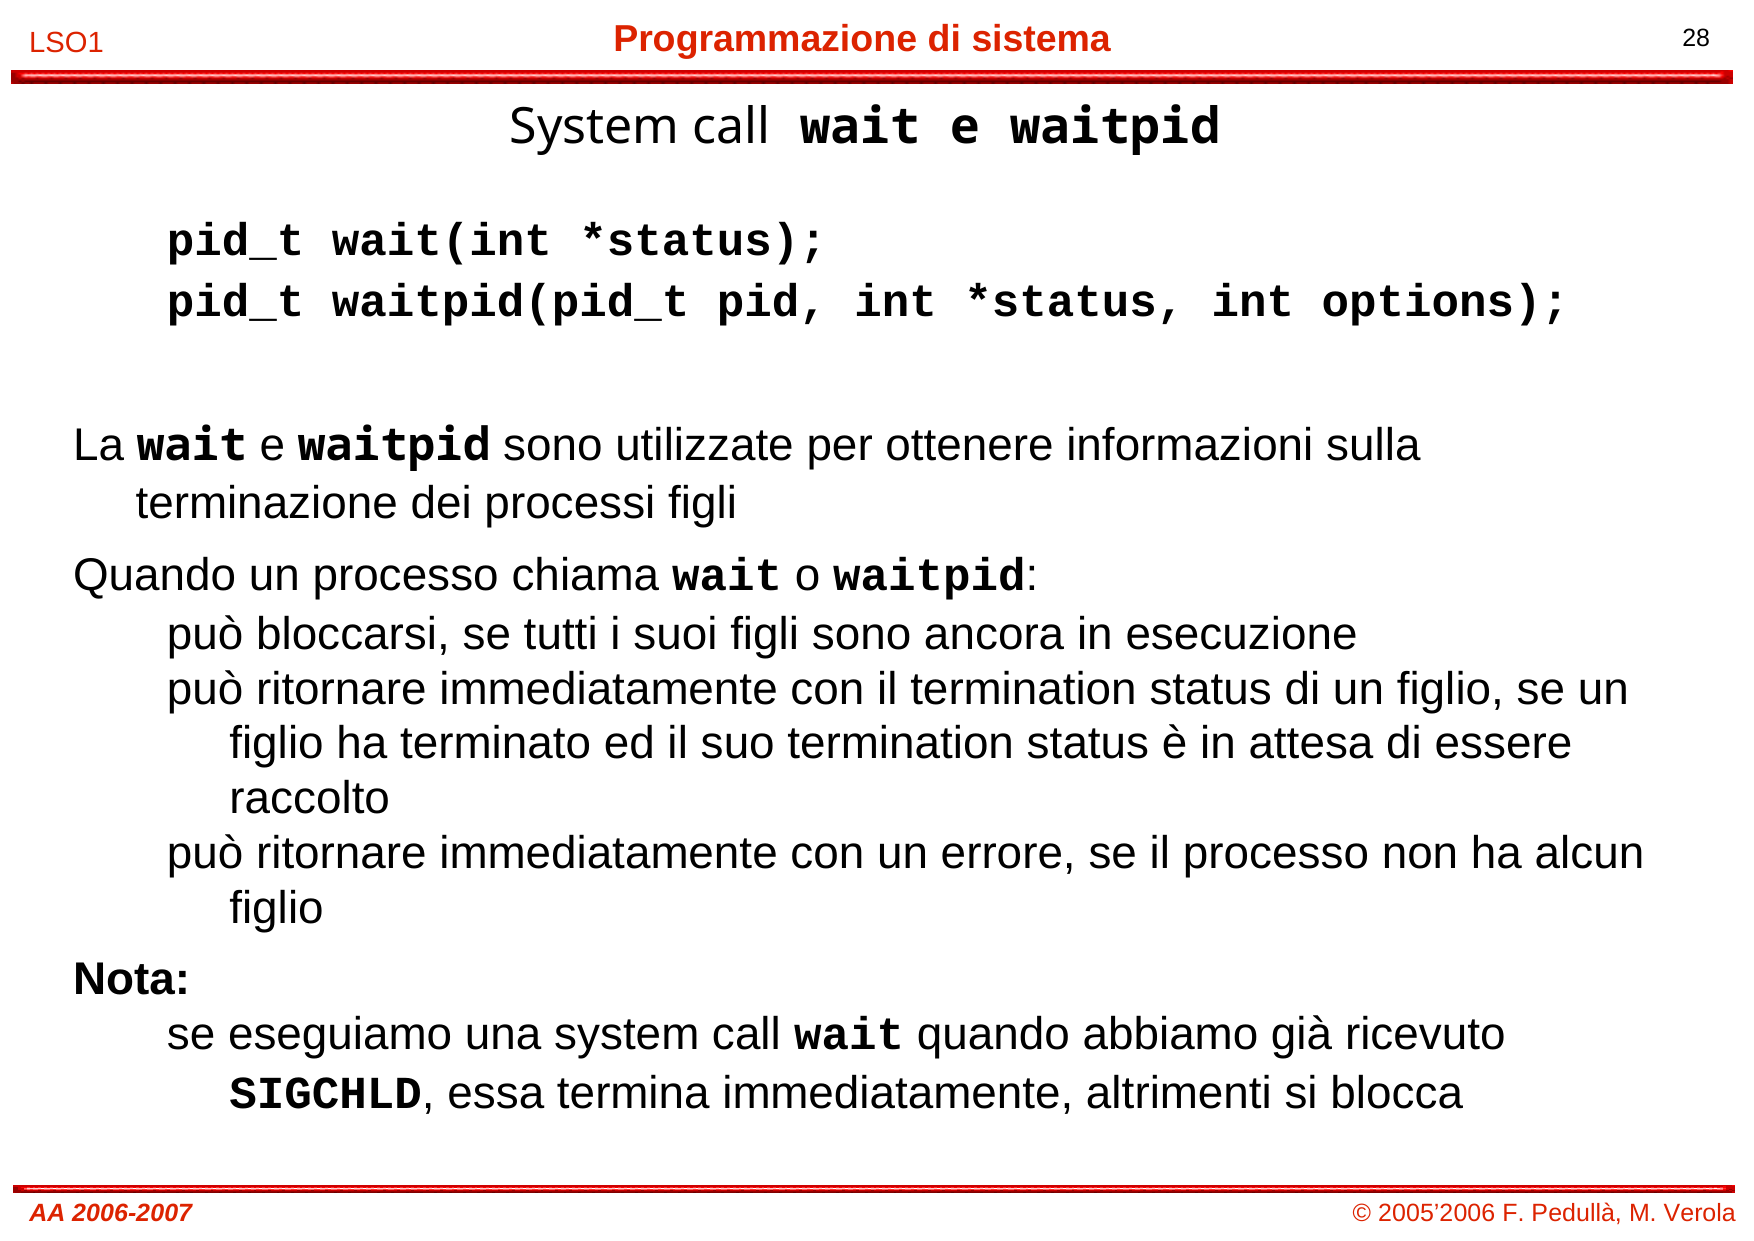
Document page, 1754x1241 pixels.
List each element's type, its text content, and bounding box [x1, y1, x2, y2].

title System call wait e waitpid [463, 78, 1267, 174]
picture [11, 70, 1733, 84]
list pid_t wait(int *status); pid_t waitpid(pid_t pid, int *status, int options); La wait e waitpid sono utilizzate per ottenere informazioni sulla terminazione dei processi figli Quando un processo chiama wait o waitpid: può bloccarsi, se tutti i suoi figli sono ancora in esecuzione può ritornare immediatamente con il termination status di un figlio, se un figlio ha terminato ed il suo termination status è in attesa di essere raccolto può ritornare immediatamente con un errore, se il processo non ha alcun figlio Nota: se eseguiamo una system call wait quando abbiamo già ricevuto SIGCHLD, essa termina immediatamente, altrimenti si blocca [58, 200, 1696, 1130]
picture [13, 1185, 1735, 1193]
